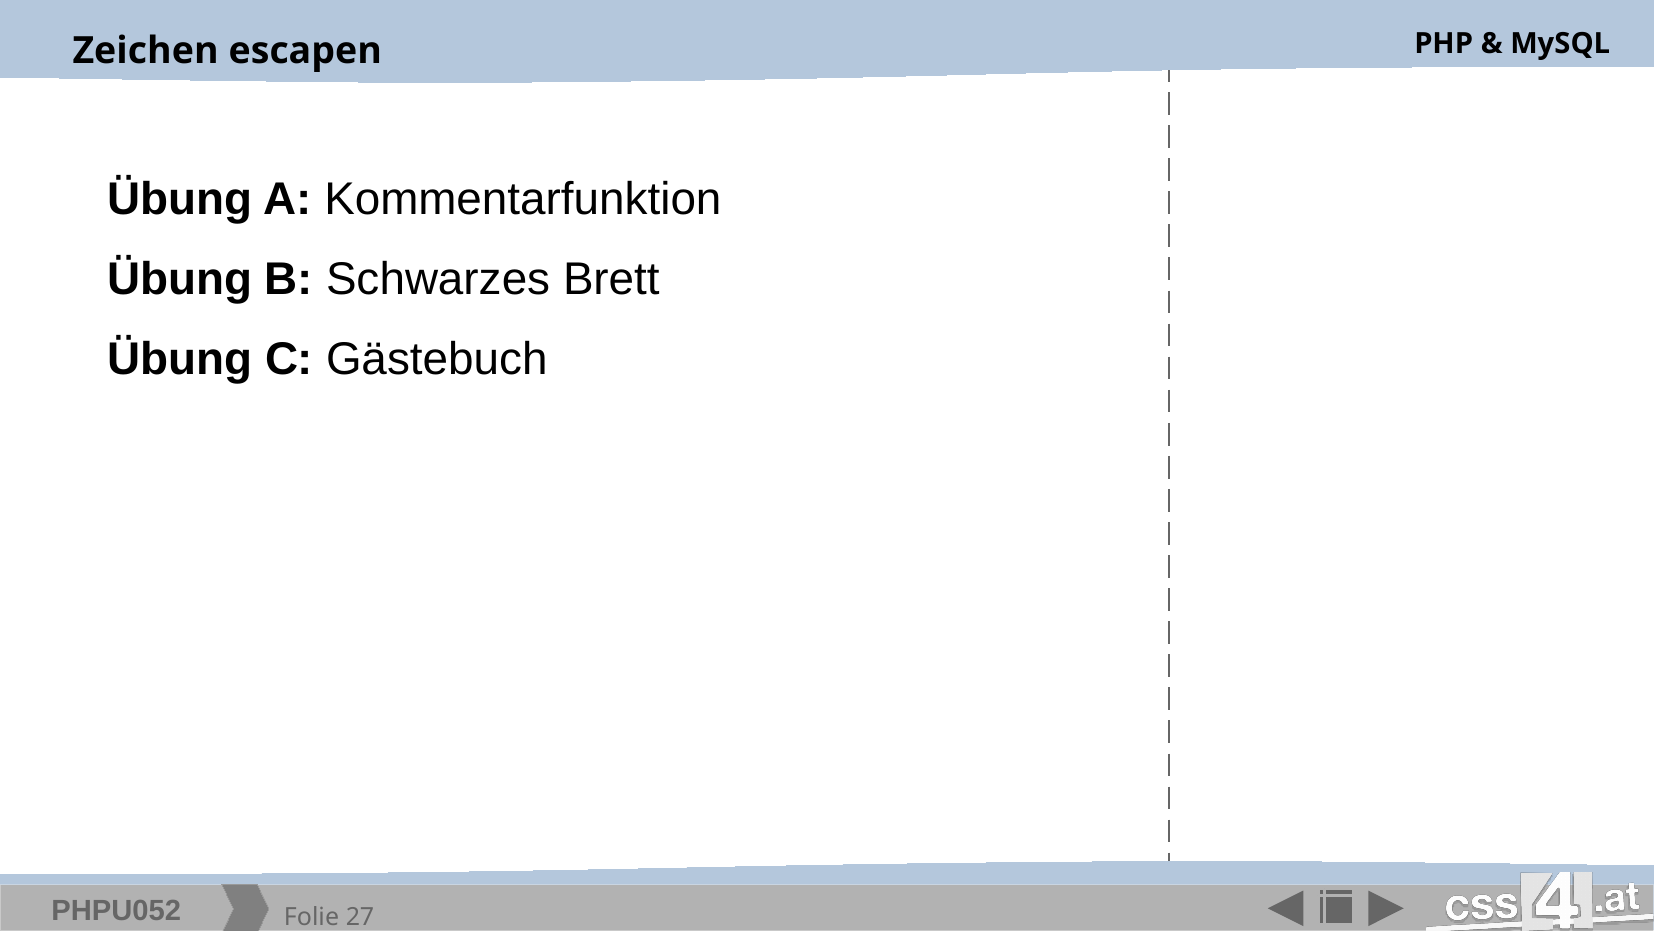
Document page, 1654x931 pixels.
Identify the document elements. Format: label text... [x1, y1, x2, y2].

text_box Übung C: Gästebuch [92, 325, 1052, 392]
text_box PHP & MySQL [1399, 15, 1631, 60]
text_box Übung B: Schwarzes Brett [92, 245, 1052, 312]
text_box Zeichen escapen [57, 16, 416, 69]
text_box PHPU052 [36, 886, 209, 931]
picture [1426, 872, 1654, 931]
text_box Übung A: Kommentarfunktion [92, 165, 1052, 232]
text_box [0, 861, 1654, 931]
text_box Folie <Foliennummer> [269, 891, 542, 931]
text_box [0, 0, 1654, 83]
